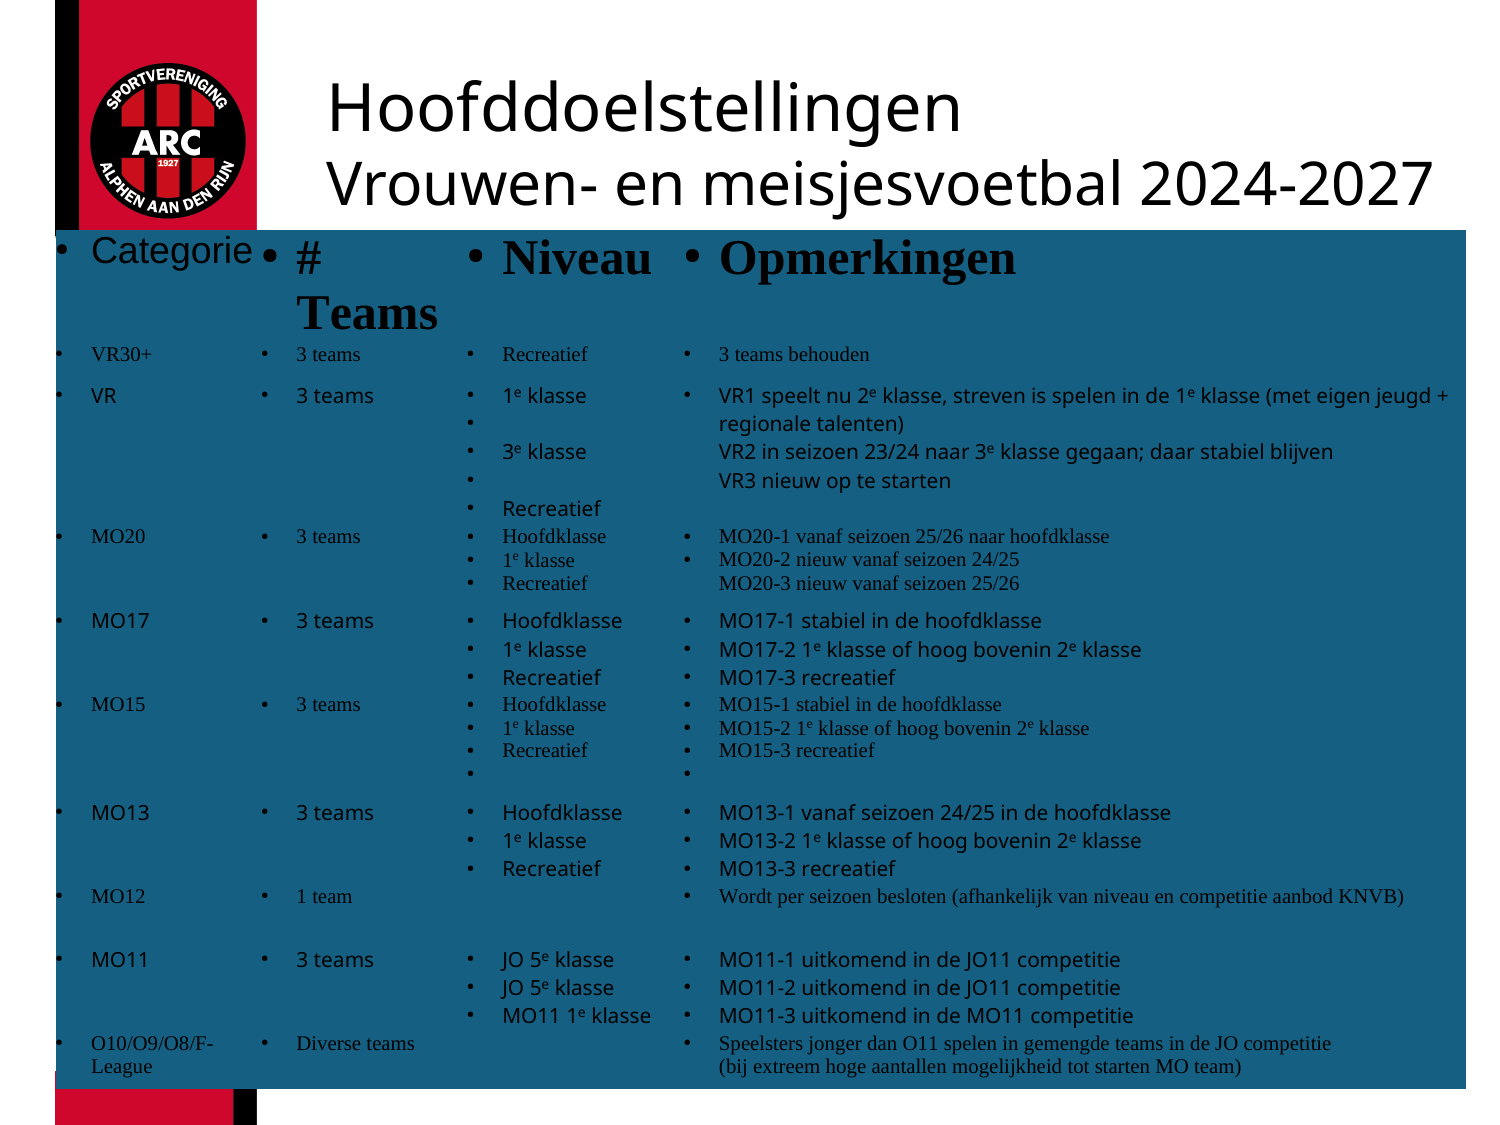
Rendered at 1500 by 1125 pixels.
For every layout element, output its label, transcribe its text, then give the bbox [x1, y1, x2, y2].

picture [55, 0, 257, 236]
table_cell VR [56, 381, 261, 525]
table_cell MO20-1 vanaf seizoen 25/26 naar hoofdklasse MO20-2 nieuw vanaf seizoen 24/25 MO20-3 nieuw vanaf seizoen 25/26 [684, 525, 1466, 607]
table_cell 3 teams [261, 525, 467, 607]
table_cell [467, 885, 684, 945]
title Hoofddoelstellingen Vrouwen- en meisjesvoetbal 2024-2027 [311, 52, 1467, 230]
table_cell MO15 [56, 693, 261, 798]
table_cell 1e klasse 3e klasse Recreatief [467, 381, 684, 525]
table_cell O10/O9/O8/F-League [56, 1032, 261, 1089]
table_header Categorie [56, 230, 261, 343]
table_cell 3 teams [261, 798, 467, 885]
table_header # Teams [261, 230, 467, 343]
table_cell 3 teams [261, 945, 467, 1032]
table_cell 3 teams [261, 693, 467, 798]
table_cell Recreatief [467, 343, 684, 381]
table_cell 1 team [261, 885, 467, 945]
table_cell MO17 [56, 607, 261, 693]
table_cell MO20 [56, 525, 261, 607]
table_header Opmerkingen [684, 230, 1466, 343]
table_cell Hoofdklasse 1e klasse Recreatief [467, 798, 684, 885]
table_cell JO 5e klasse JO 5e klasse MO11 1e klasse [467, 945, 684, 1032]
table_cell VR30+ [56, 343, 261, 381]
table_cell 3 teams [261, 381, 467, 525]
table_cell VR1 speelt nu 2e klasse, streven is spelen in de 1e klasse (met eigen jeugd + regionale talenten) VR2 in seizoen 23/24 naar 3e klasse gegaan; daar stabiel blijven VR3 nieuw op te starten [684, 381, 1466, 525]
table_cell Wordt per seizoen besloten (afhankelijk van niveau en competitie aanbod KNVB) [684, 885, 1466, 945]
table_cell Hoofdklasse 1e klasse Recreatief [467, 525, 684, 607]
table_header Niveau [467, 230, 684, 343]
table_cell MO17-1 stabiel in de hoofdklasse MO17-2 1e klasse of hoog bovenin 2e klasse MO17-3 recreatief [684, 607, 1466, 693]
table_cell MO13-1 vanaf seizoen 24/25 in de hoofdklasse MO13-2 1e klasse of hoog bovenin 2e klasse MO13-3 recreatief [684, 798, 1466, 885]
table_cell 3 teams [261, 343, 467, 381]
table_cell Hoofdklasse 1e klasse Recreatief [467, 693, 684, 798]
table_cell Speelsters jonger dan O11 spelen in gemengde teams in de JO competitie (bij extreem hoge aantallen mogelijkheid tot starten MO team) [684, 1032, 1466, 1089]
table_cell [467, 1032, 684, 1089]
table_cell MO11-1 uitkomend in de JO11 competitie MO11-2 uitkomend in de JO11 competitie MO11-3 uitkomend in de MO11 competitie [684, 945, 1466, 1032]
table_cell MO13 [56, 798, 261, 885]
table_cell MO11 [56, 945, 261, 1032]
table_cell Diverse teams [261, 1032, 467, 1089]
table_cell MO12 [56, 885, 261, 945]
picture [55, 1072, 257, 1125]
table_cell 3 teams behouden [684, 343, 1466, 381]
table_cell Hoofdklasse 1e klasse Recreatief [467, 607, 684, 693]
table_cell 3 teams [261, 607, 467, 693]
table_cell MO15-1 stabiel in de hoofdklasse MO15-2 1e klasse of hoog bovenin 2e klasse MO15-3 recreatief [684, 693, 1466, 798]
